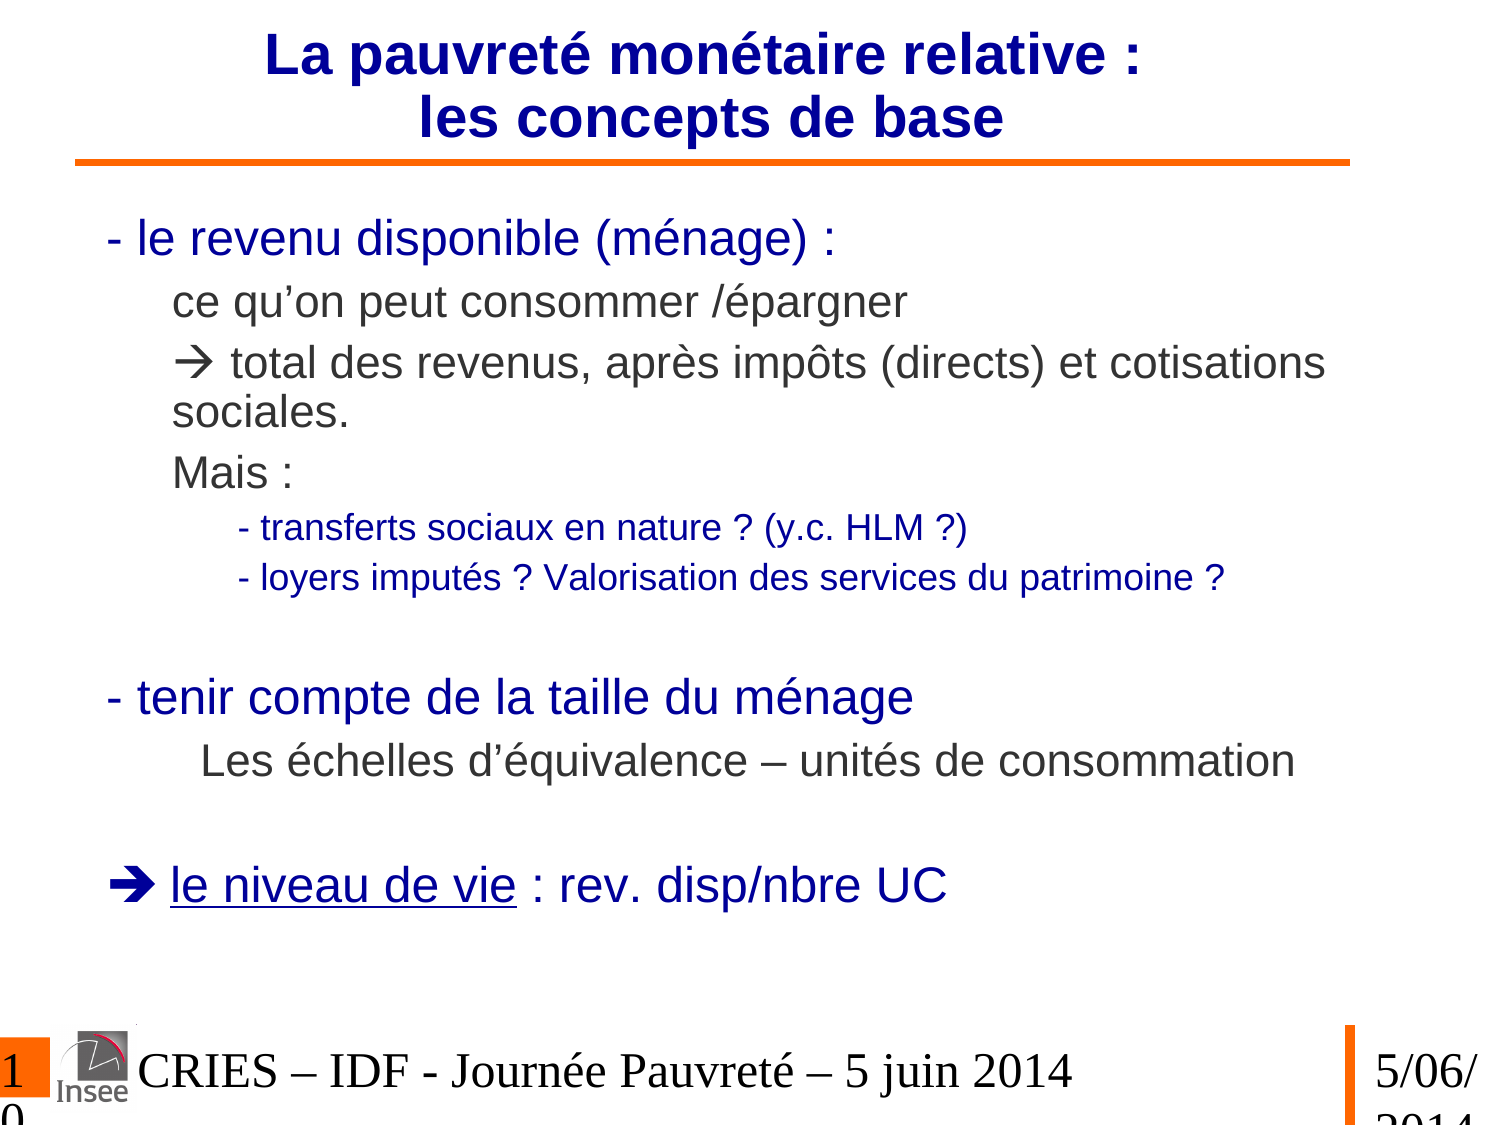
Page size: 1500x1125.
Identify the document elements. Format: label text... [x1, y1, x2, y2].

list - le revenu disponible (ménage) : ce qu’on peut consommer /épargner  total des revenus, après impôts (directs) et cotisations sociales. Mais : - transferts sociaux en nature ? (y.c. HLM ?) - loyers imputés ? Valorisation des services du patrimoine ? - tenir compte de la taille du ménage Les échelles d’équivalence – unités de consommation  le niveau de vie : rev. disp/nbre UC [50, 212, 1450, 1000]
title La pauvreté monétaire relative : les concepts de base [75, 24, 1351, 151]
picture [50, 1024, 137, 1113]
